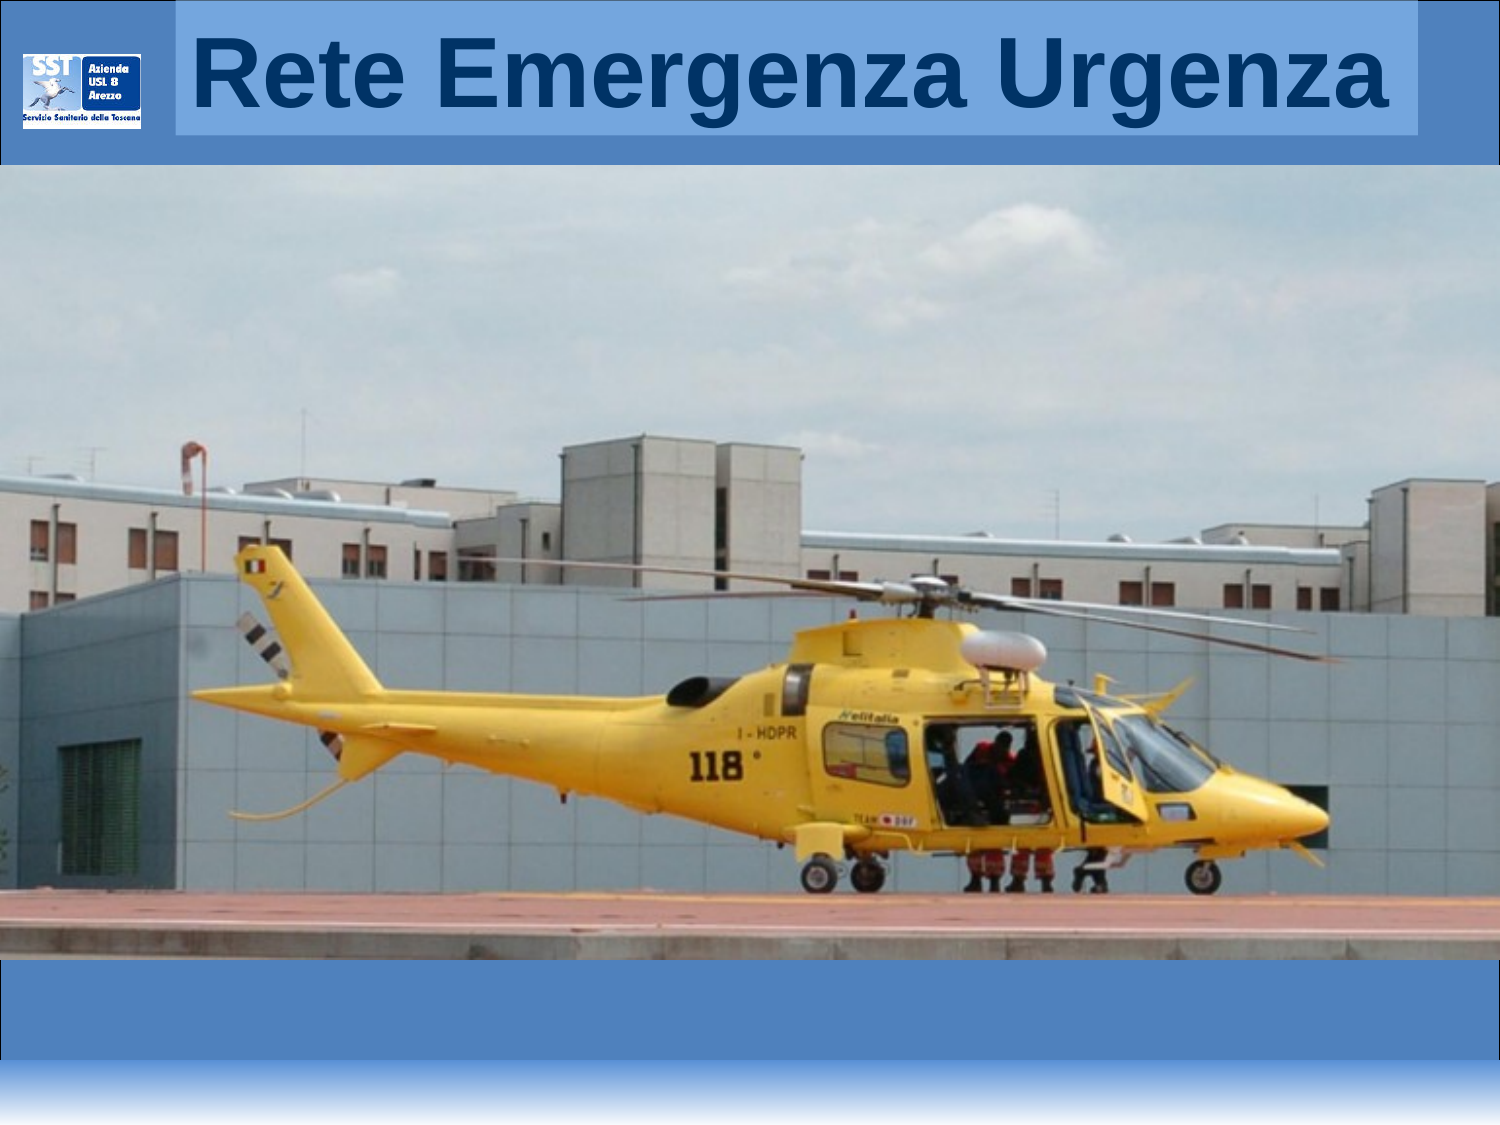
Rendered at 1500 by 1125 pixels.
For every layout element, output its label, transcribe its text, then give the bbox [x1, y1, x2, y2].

picture [0, 165, 1500, 960]
picture [23, 54, 141, 129]
text_box [0, 0, 1500, 165]
text_box [0, 960, 1500, 1125]
text_box Rete Emergenza Urgenza [175, 0, 1418, 136]
